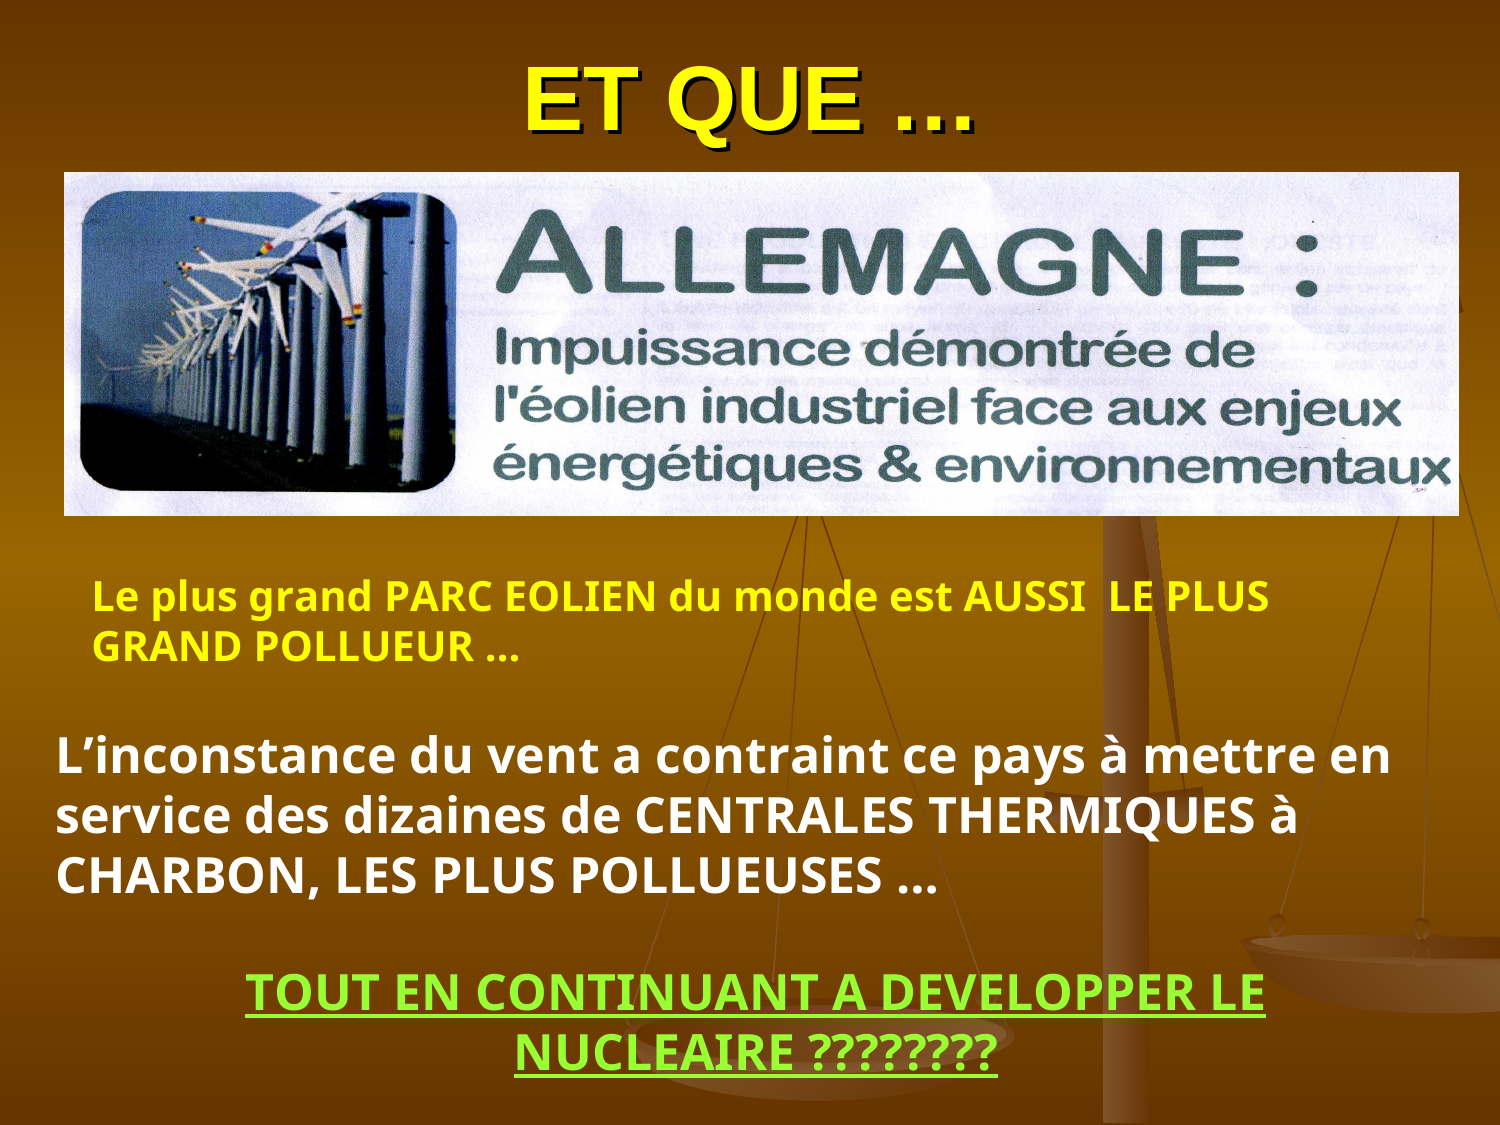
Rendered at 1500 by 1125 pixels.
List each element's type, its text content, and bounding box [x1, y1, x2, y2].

text_box Le plus grand PARC EOLIEN du monde est AUSSI LE PLUS GRAND POLLUEUR … [76, 562, 1447, 678]
picture [64, 172, 1459, 516]
text_box L’inconstance du vent a contraint ce pays à mettre en service des dizaines de CENTRALES THERMIQUES à CHARBON, LES PLUS POLLUEUSES … [41, 716, 1436, 912]
text_box TOUT EN CONTINUANT A DEVELOPPER LE NUCLEAIRE ???????? [53, 952, 1459, 1088]
title ET QUE … [76, 0, 1427, 172]
